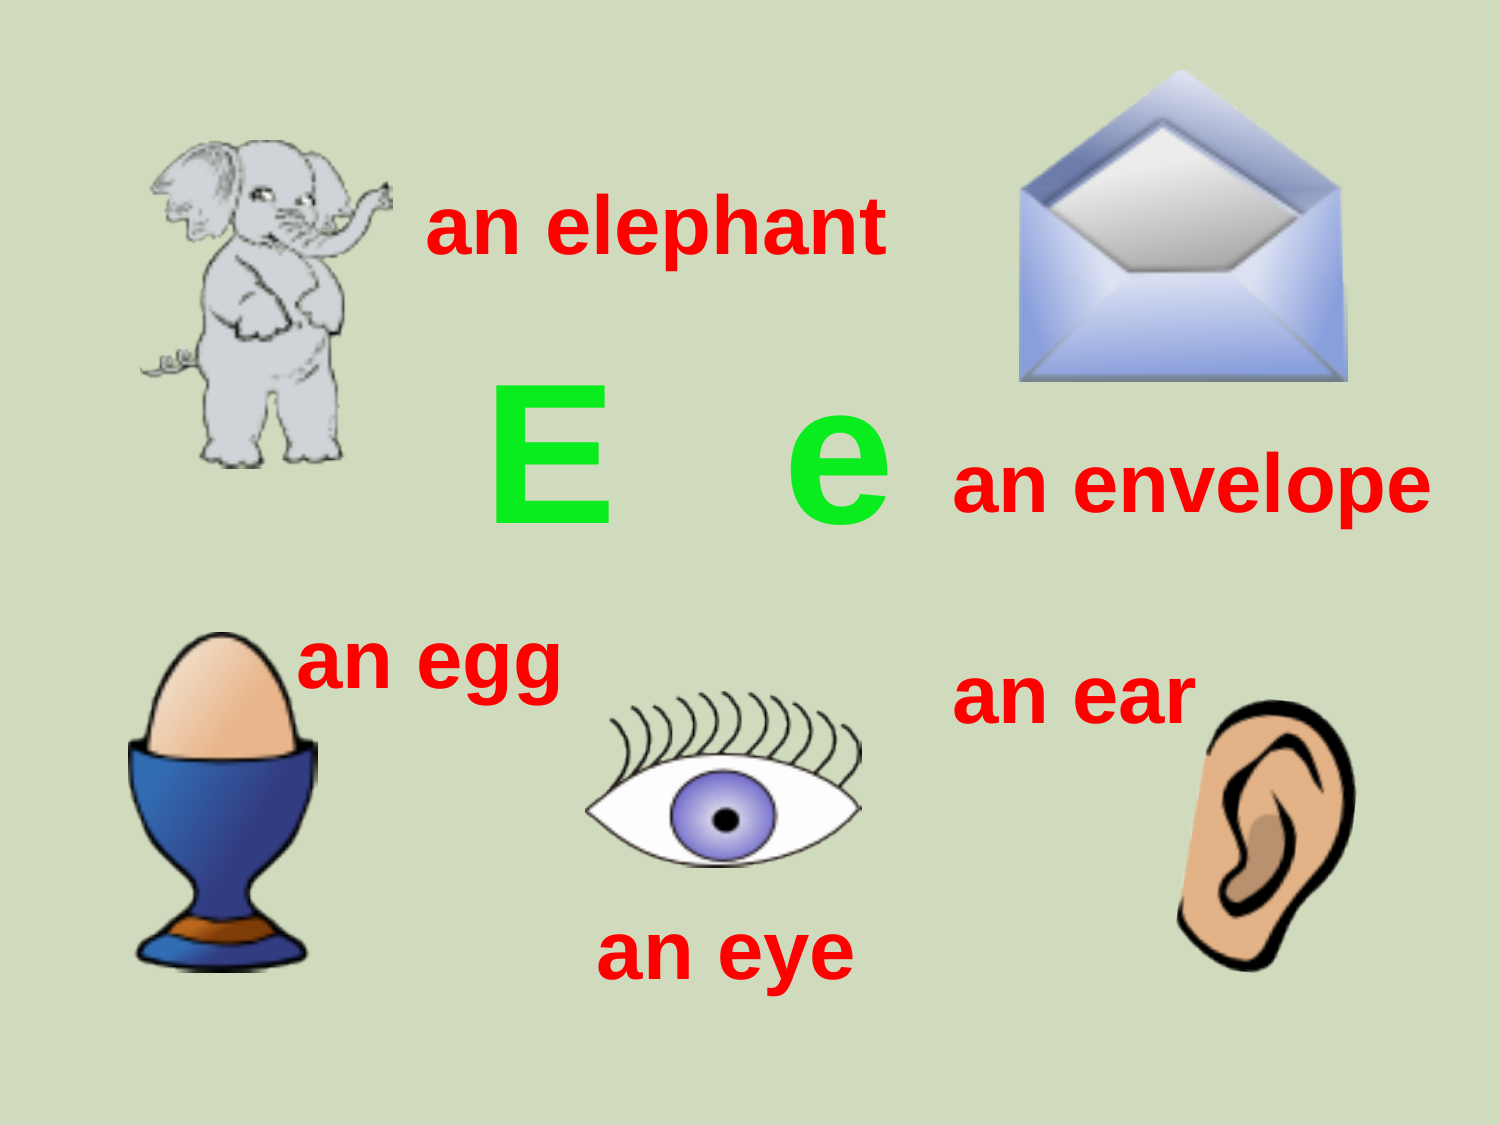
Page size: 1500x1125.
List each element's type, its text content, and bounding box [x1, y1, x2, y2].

picture [1171, 698, 1366, 982]
picture [140, 140, 393, 469]
text_box an envelope [937, 421, 1500, 538]
text_box an egg [281, 597, 598, 714]
text_box an elephant [410, 164, 926, 280]
text_box an eye [582, 888, 969, 1004]
text_box E e [468, 316, 1219, 572]
picture [585, 691, 862, 868]
picture [128, 632, 318, 973]
picture [1019, 70, 1348, 382]
text_box an ear [937, 632, 1266, 749]
